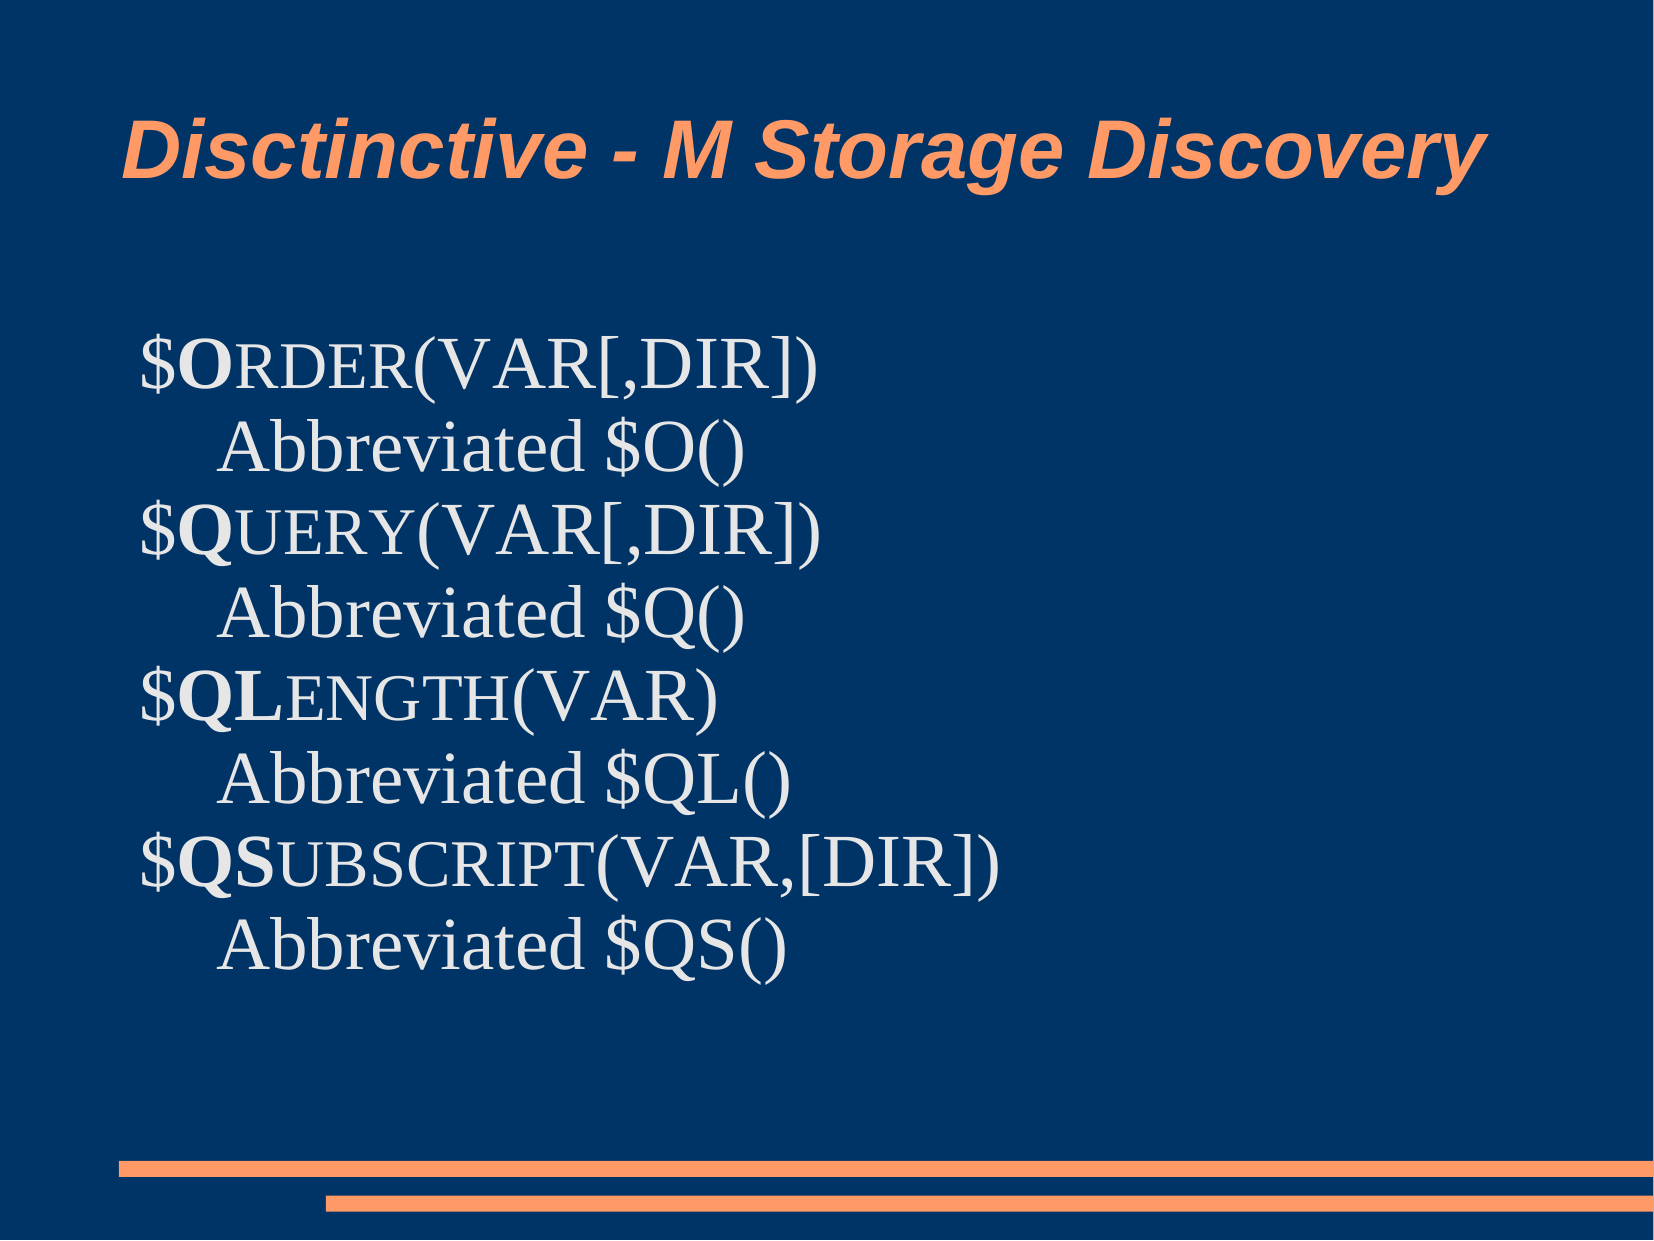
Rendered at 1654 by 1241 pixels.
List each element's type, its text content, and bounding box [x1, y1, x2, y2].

list $ORDER(VAR[,DIR]) Abbreviated $O() $QUERY(VAR[,DIR]) Abbreviated $Q() $QLENGTH(VAR) Abbreviated $QL() $QSUBSCRIPT(VAR,[DIR]) Abbreviated $QS() [121, 322, 1561, 1118]
title Disctinctive - M Storage Discovery [121, 53, 1534, 247]
